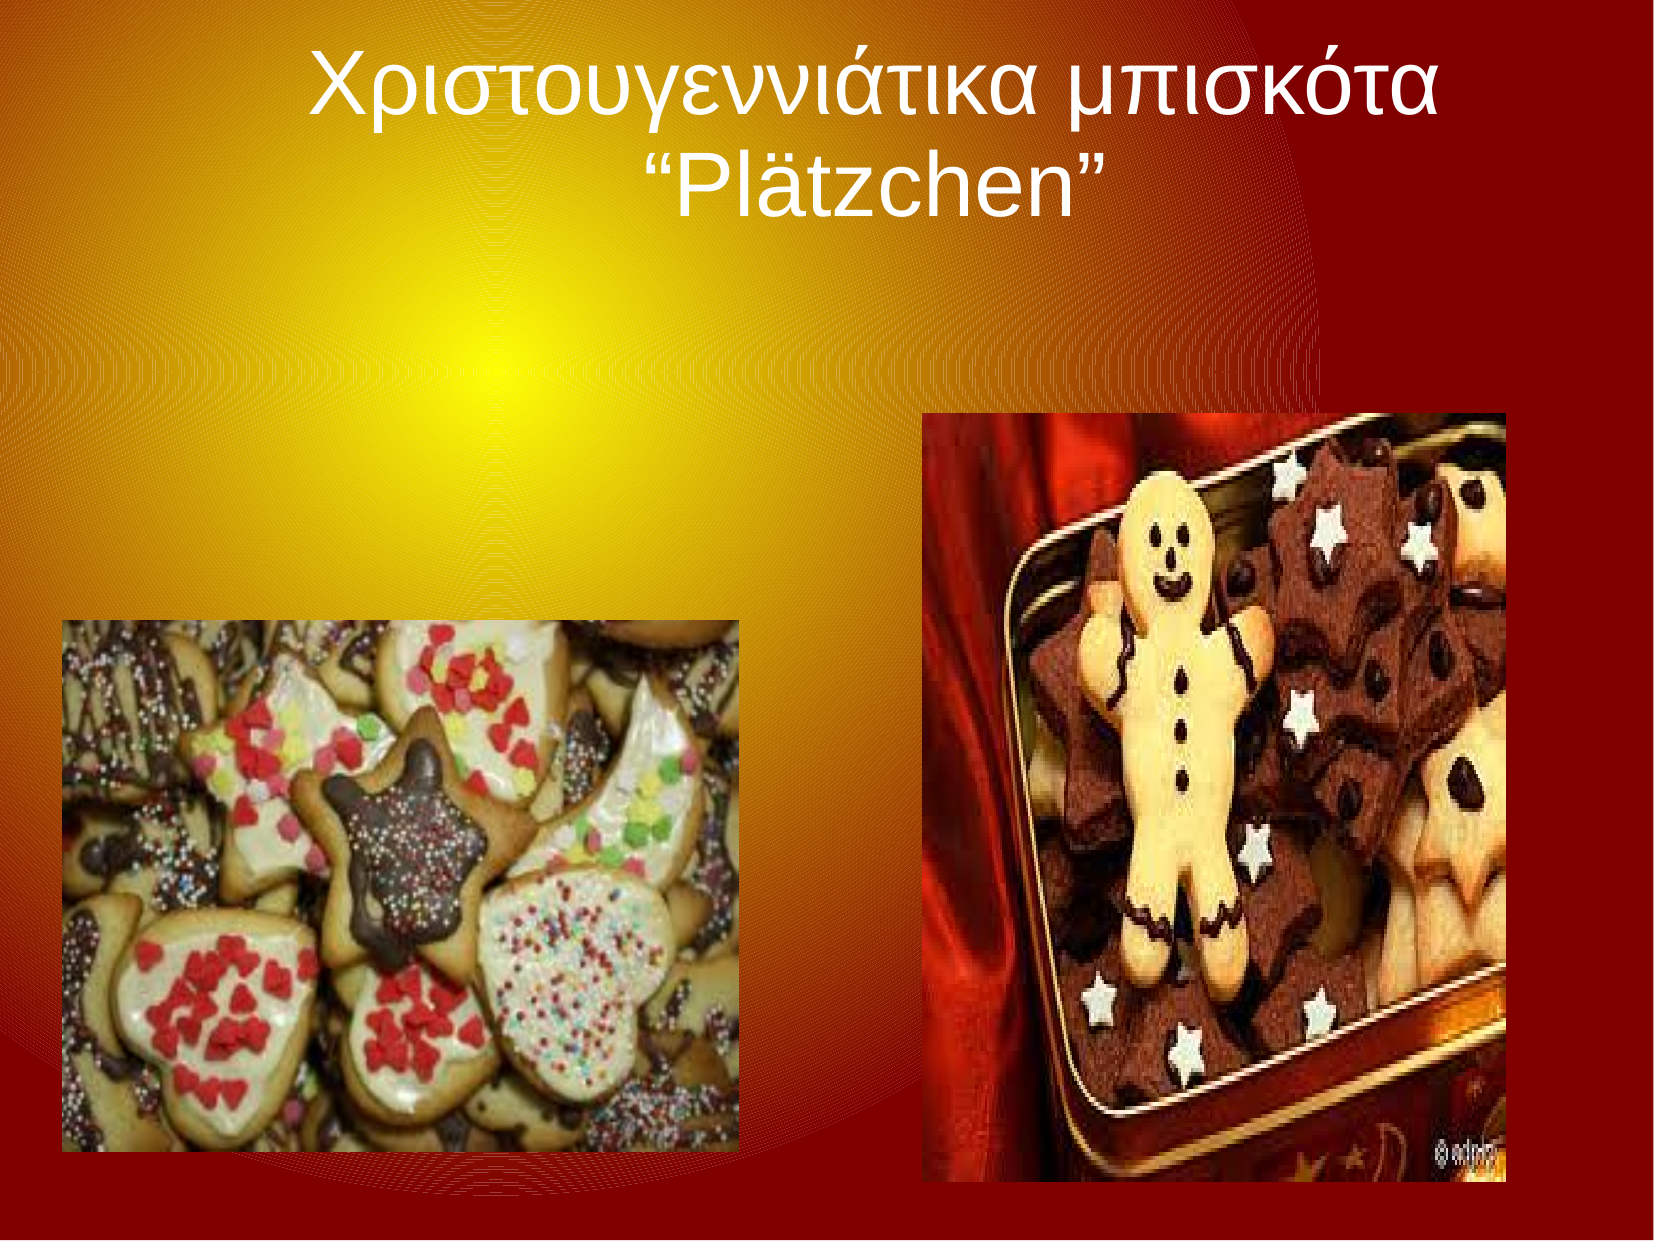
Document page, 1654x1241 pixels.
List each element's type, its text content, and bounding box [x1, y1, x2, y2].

picture [62, 620, 739, 1152]
picture [922, 413, 1506, 1182]
title Χριστουγεννιάτικα μπισκότα “Plätzchen” [97, 31, 1654, 237]
